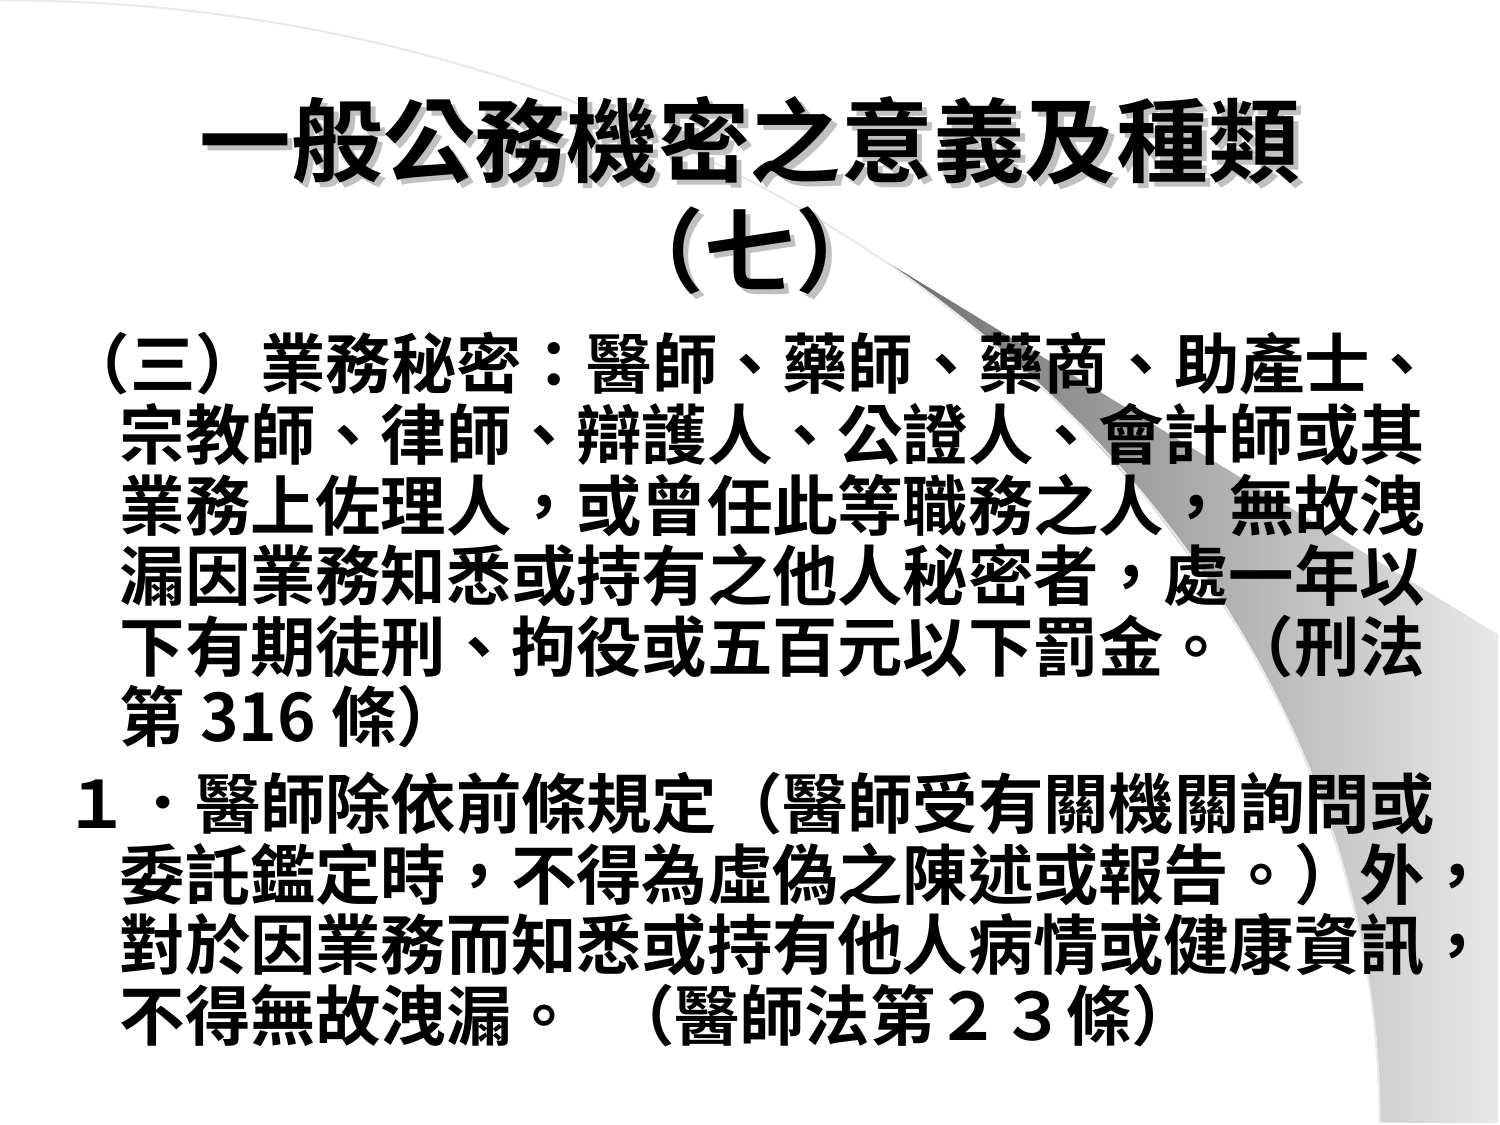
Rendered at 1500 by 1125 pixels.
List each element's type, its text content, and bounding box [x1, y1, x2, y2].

title 一般公務機密之意義及種類（七） [112, 99, 1388, 288]
list （三）業務秘密：醫師、藥師、藥商、助產士、宗教師、律師、辯護人、公證人、會計師或其業務上佐理人，或曾任此等職務之人，無故洩漏因業務知悉或持有之他人秘密者，處一年以下有期徒刑、拘役或五百元以下罰金。（刑法第316條） １．醫師除依前條規定（醫師受有關機關詢問或委託鑑定時，不得為虛偽之陳述或報告。）外，對於因業務而知悉或持有他人病情或健康資訊，不得無故洩漏。 （醫師法第２３條） [50, 324, 1450, 1125]
